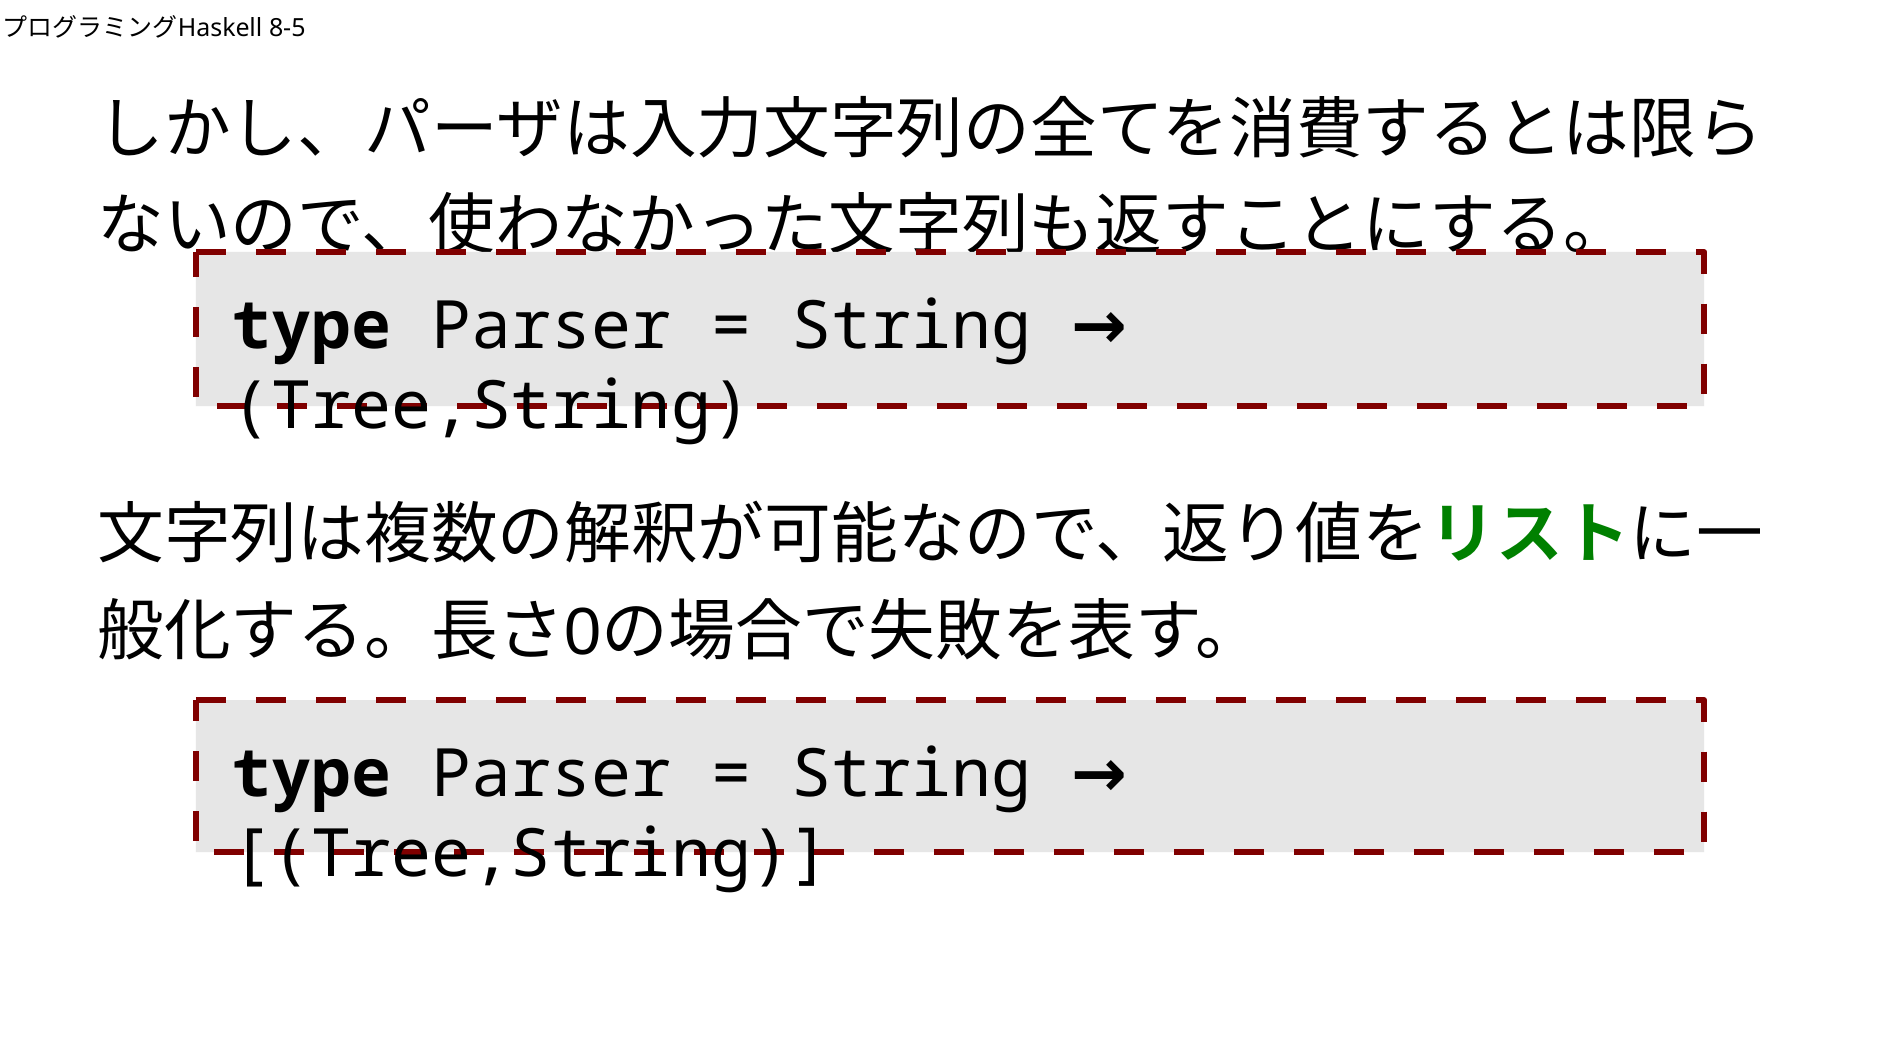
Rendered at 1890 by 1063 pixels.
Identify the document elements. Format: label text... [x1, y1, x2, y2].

list しかし、パーザは入力文字列の全てを消費するとは限らないので、使わなかった文字列も返すことにする。 [94, 71, 1796, 212]
list 文字列は複数の解釈が可能なので、返り値をリストに一般化する。長さ0の場合で失敗を表す。 [94, 477, 1796, 618]
text_box type Parser = String → (Tree,String) [195, 251, 1705, 407]
text_box type Parser = String → [(Tree,String)] [195, 700, 1705, 853]
